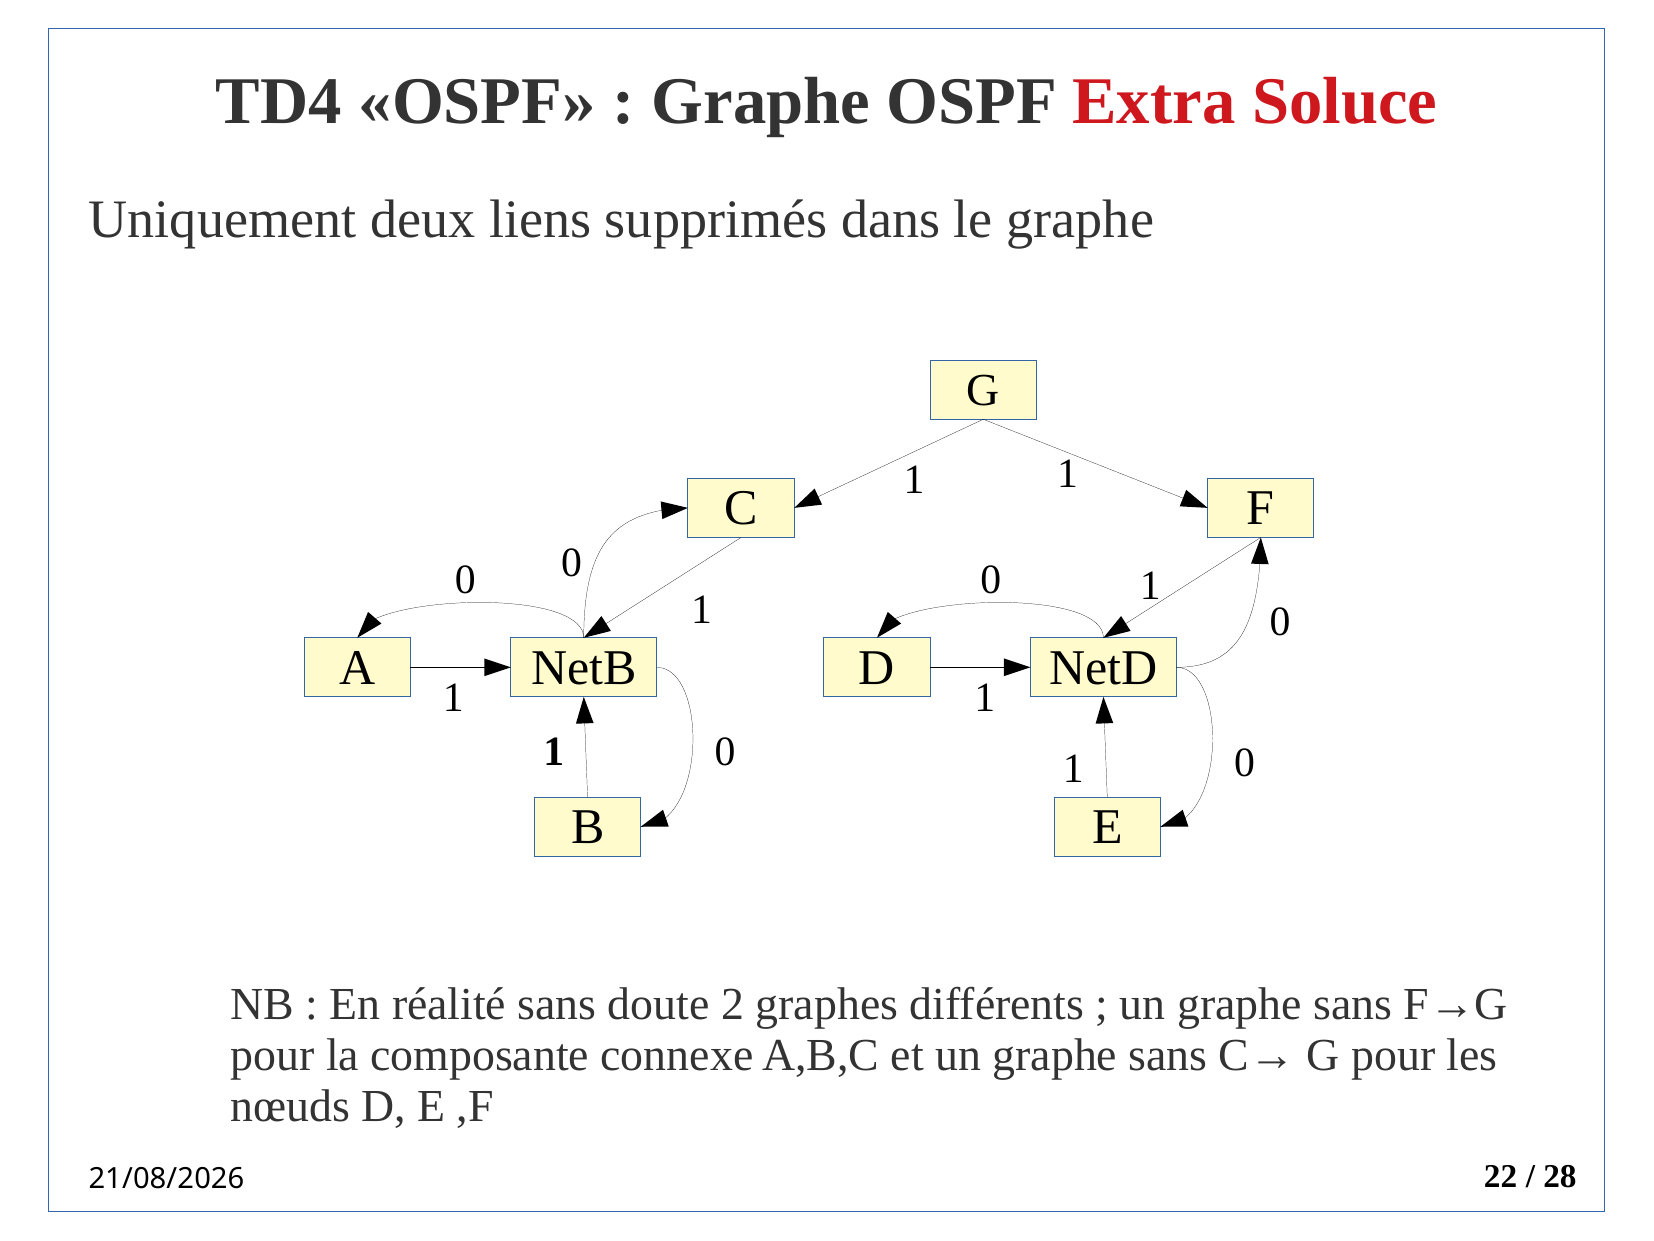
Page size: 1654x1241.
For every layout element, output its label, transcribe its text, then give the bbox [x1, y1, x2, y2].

title TD4 «OSPF» : Graphe OSPF Extra Soluce [88, 61, 1565, 142]
text_box E [1054, 797, 1161, 857]
text_box 1 [676, 578, 727, 640]
text_box 1 [428, 667, 479, 729]
text_box NetD [1030, 637, 1177, 697]
text_box 1 [1125, 555, 1176, 617]
text_box 0 [439, 549, 491, 611]
text_box G [930, 360, 1037, 420]
text_box 1 [1042, 442, 1093, 504]
text_box 1 [959, 667, 1011, 729]
text_box A [304, 637, 411, 697]
text_box 0 [546, 531, 597, 593]
text_box NetB [510, 637, 657, 697]
text_box 0 [699, 720, 751, 782]
text_box 0 [1254, 590, 1306, 652]
text_box 0 [1219, 732, 1271, 794]
text_box B [534, 797, 641, 857]
text_box F [1207, 478, 1314, 538]
list Uniquement deux liens supprimés dans le graphe NB : En réalité sans doute 2 graphes différents ; un graphe sans F→G pour la composante connexe A,B,C et un graphe sans C→ G pour les nœuds D, E ,F [88, 188, 1565, 1128]
text_box C [687, 478, 795, 538]
text_box 0 [965, 549, 1017, 611]
text_box 1 [888, 448, 940, 510]
text_box 1 [1048, 738, 1099, 800]
text_box 1 [528, 720, 580, 782]
text_box D [823, 637, 931, 697]
